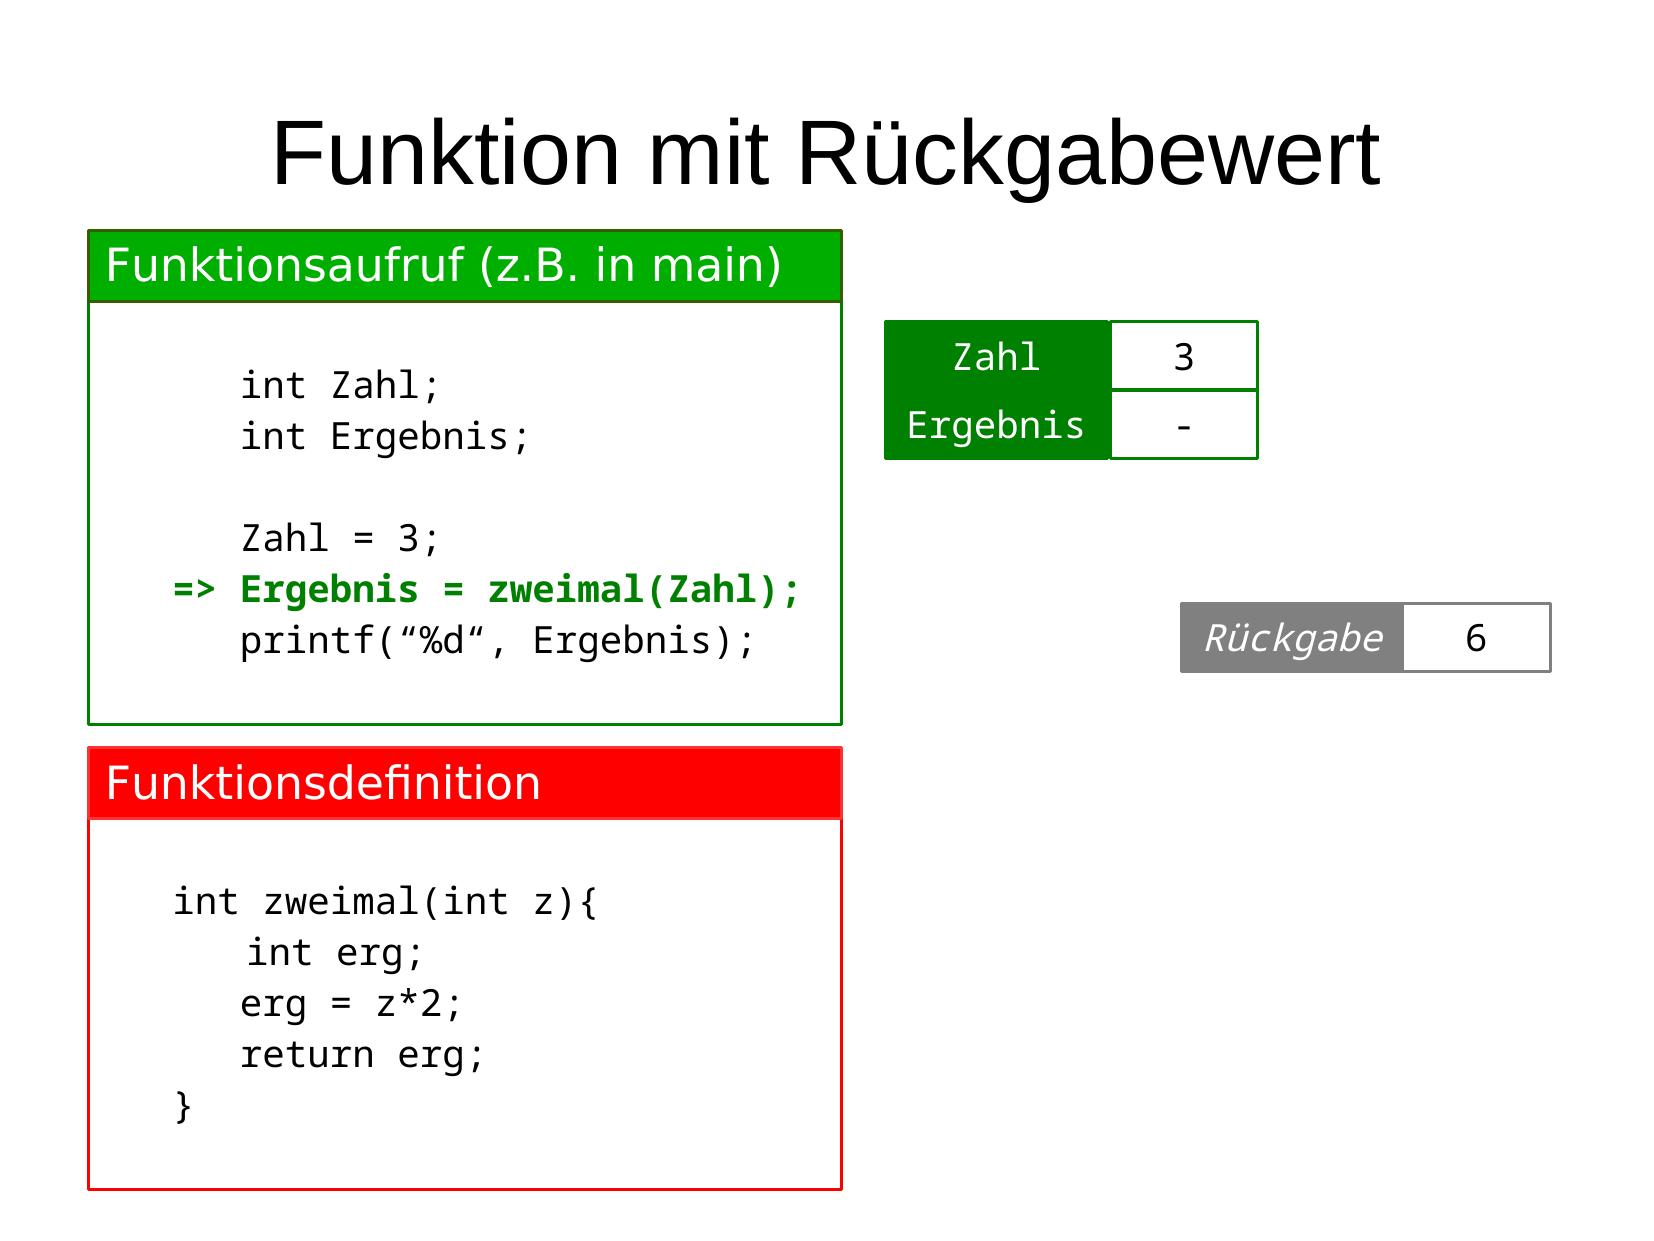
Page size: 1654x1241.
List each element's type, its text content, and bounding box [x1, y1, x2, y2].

text_box int Zahl; int Ergebnis; Zahl = 3; => Ergebnis = zweimal(Zahl); printf(“%d“, Ergebnis); [88, 303, 842, 665]
text_box - [1110, 389, 1258, 452]
text_box Ergebnis [885, 389, 1108, 452]
text_box Rückgabe [1181, 603, 1401, 665]
text_box int zweimal(int z){ int erg; erg = z*2; return erg; } [88, 820, 842, 1137]
text_box 3 [1110, 321, 1258, 384]
text_box Funktionsdefinition [88, 747, 842, 819]
text_box 6 [1402, 603, 1551, 665]
text_box Funktionsaufruf (z.B. in main) [88, 257, 842, 302]
text_box Zahl [885, 321, 1108, 384]
title Funktion mit Rückgabewert [82, 49, 1571, 257]
